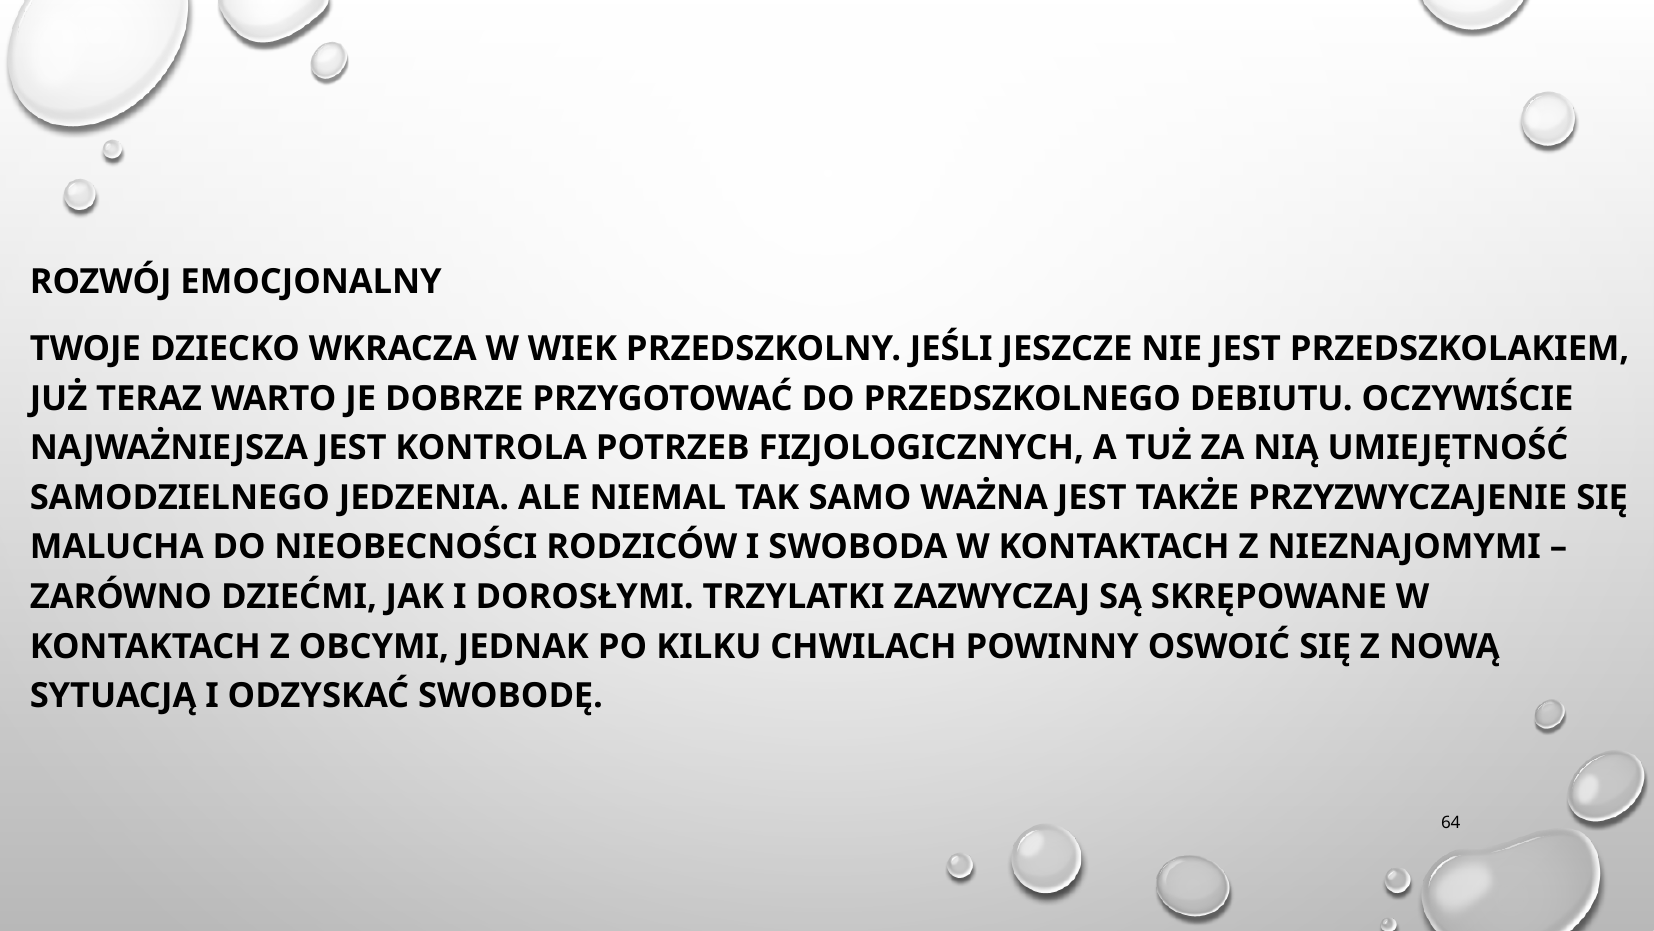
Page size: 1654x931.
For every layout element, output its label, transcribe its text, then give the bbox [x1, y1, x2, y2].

list Rozwój emocjonalny Twoje dziecko wkracza w wiek przedszkolny. Jeśli jeszcze nie jest przedszkolakiem, już teraz warto je dobrze przygotować do przedszkolnego debiutu. Oczywiście najważniejsza jest kontrola potrzeb fizjologicznych, a tuż za nią umiejętność samodzielnego jedzenia. Ale niemal tak samo ważna jest także przyzwyczajenie się malucha do nieobecności rodziców i swoboda w kontaktach z nieznajomymi – zarówno dziećmi, jak i dorosłymi. Trzylatki zazwyczaj są skrępowane w kontaktach z obcymi, jednak po kilku chwilach powinny oswoić się z nową sytuacją i odzyskać swobodę. [14, 243, 1654, 783]
text_box [1426, 798, 1530, 848]
